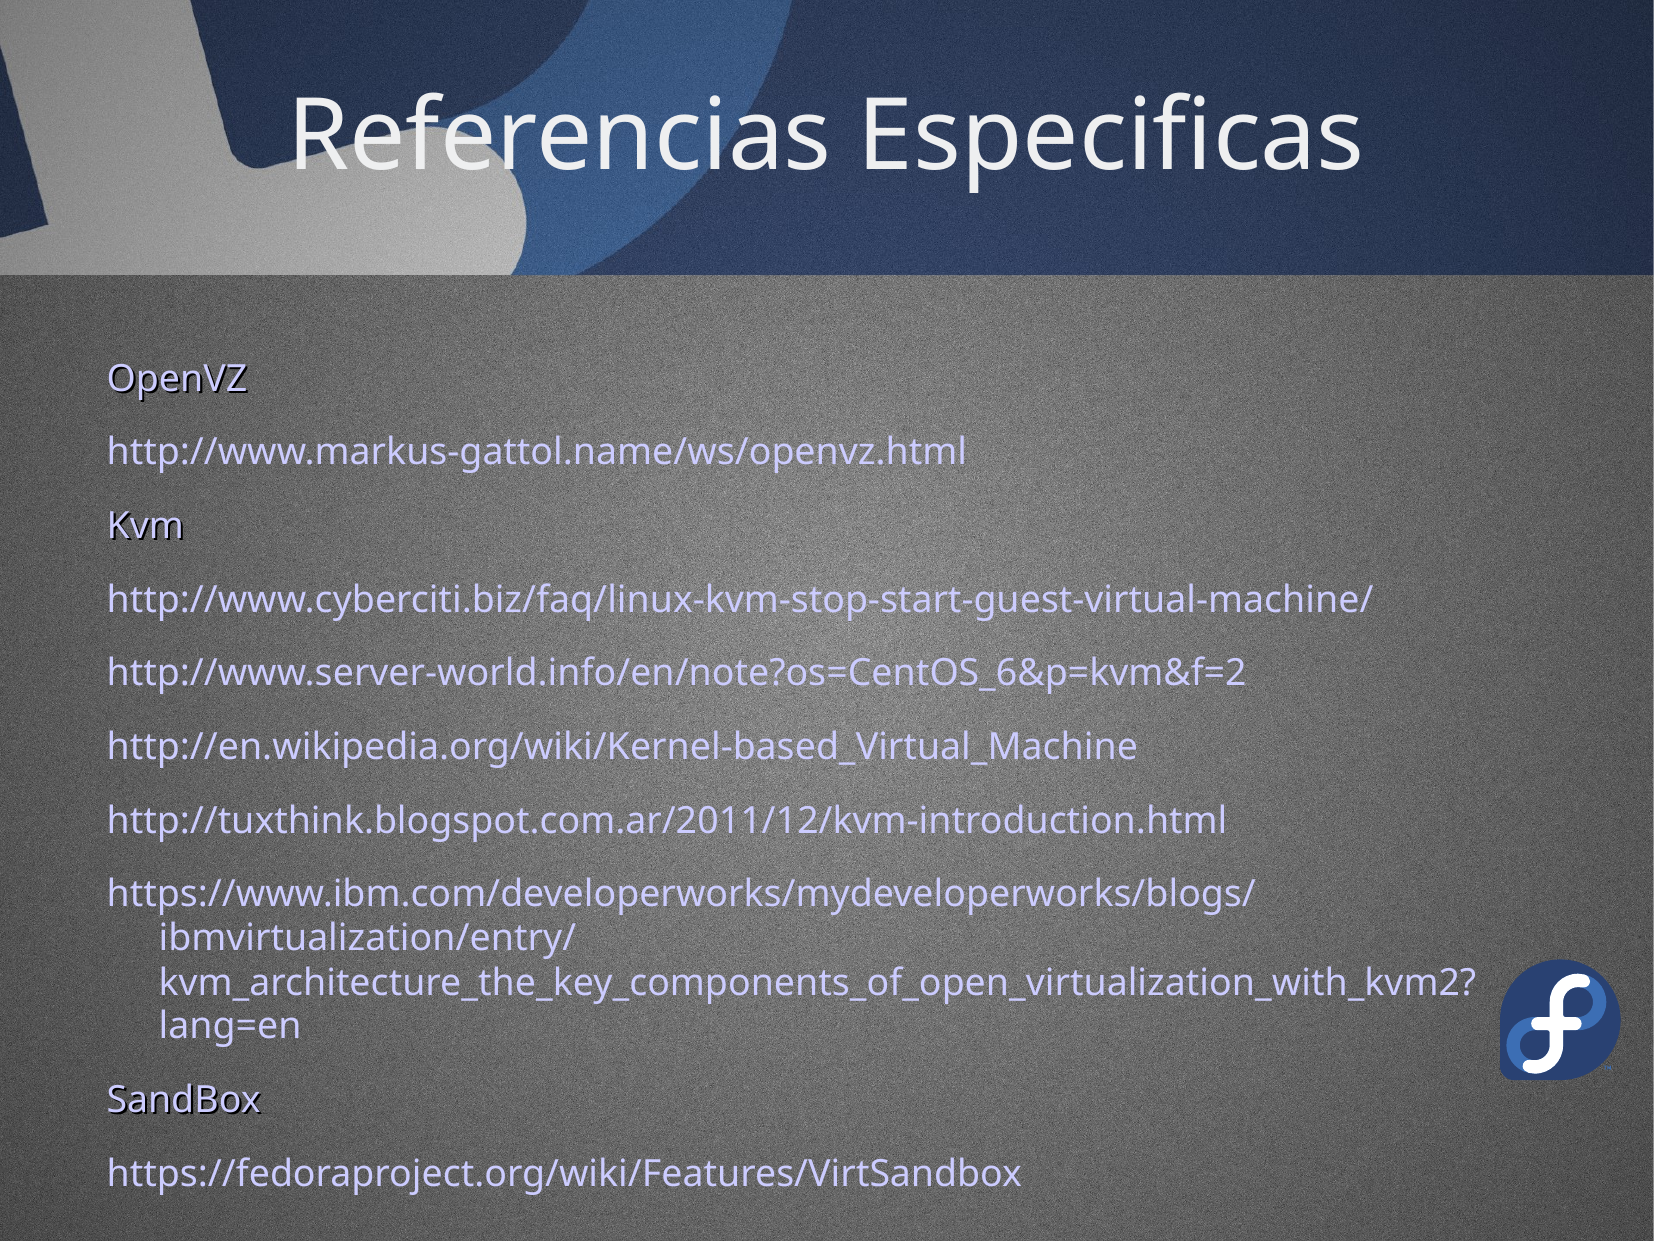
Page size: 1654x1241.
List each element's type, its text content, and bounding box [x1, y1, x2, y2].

text_box Referencias Especificas [88, 29, 1565, 237]
text_box OpenVZ http://www.markus-gattol.name/ws/openvz.html Kvm http://www.cyberciti.biz/faq/linux-kvm-stop-start-guest-virtual-machine/ http://www.server-world.info/en/note?os=CentOS_6&p=kvm&f=2 http://en.wikipedia.org/wiki/Kernel-based_Virtual_Machine http://tuxthink.blogspot.com.ar/2011/12/kvm-introduction.html https://www.ibm.com/developerworks/mydeveloperworks/blogs/ibmvirtualization/entry/kvm_architecture_the_key_components_of_open_virtualization_with_kvm2?lang=en SandBox https://fedoraproject.org/wiki/Features/VirtSandbox [88, 354, 1565, 1064]
picture [0, 0, 1654, 1241]
